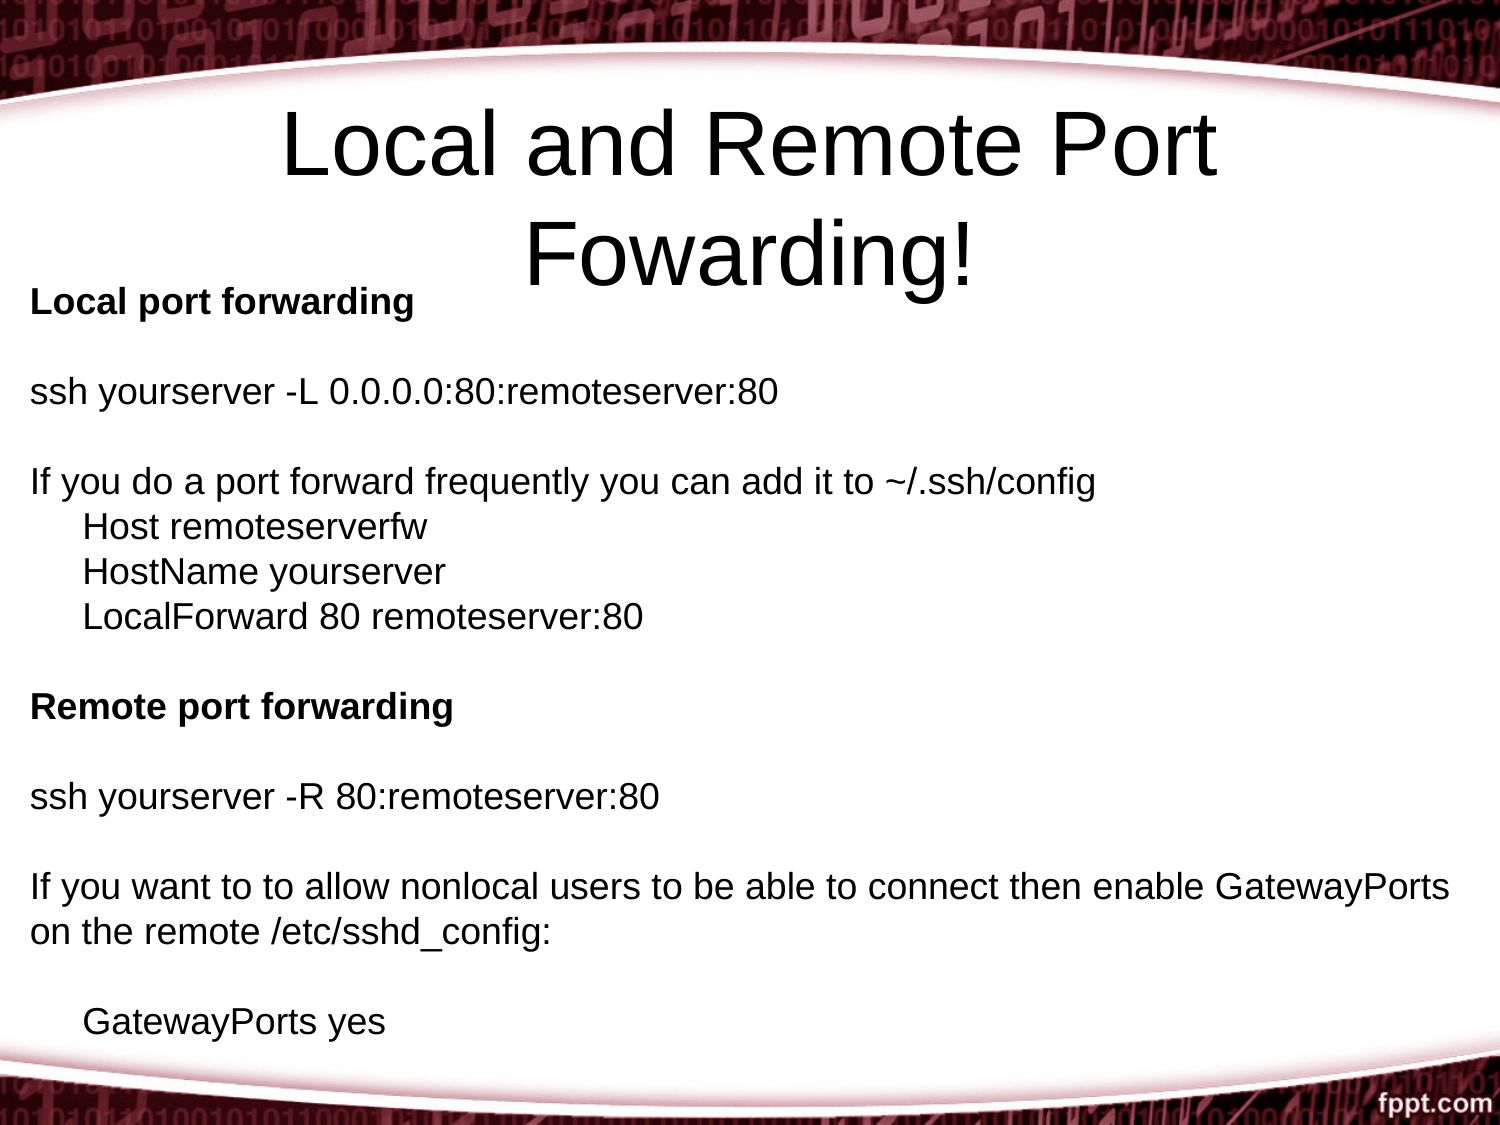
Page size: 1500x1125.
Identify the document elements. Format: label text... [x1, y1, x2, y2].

text_box Local port forwarding ssh yourserver -L 0.0.0.0:80:remoteserver:80 If you do a port forward frequently you can add it to ~/.ssh/config Host remoteserverfw HostName yourserver LocalForward 80 remoteserver:80 Remote port forwarding ssh yourserver -R 80:remoteserver:80 If you want to to allow nonlocal users to be able to connect then enable GatewayPorts on the remote /etc/sshd_config: GatewayPorts yes [15, 224, 1486, 1050]
title Local and Remote Port Fowarding! [75, 0, 1426, 224]
picture [0, 0, 1500, 1125]
